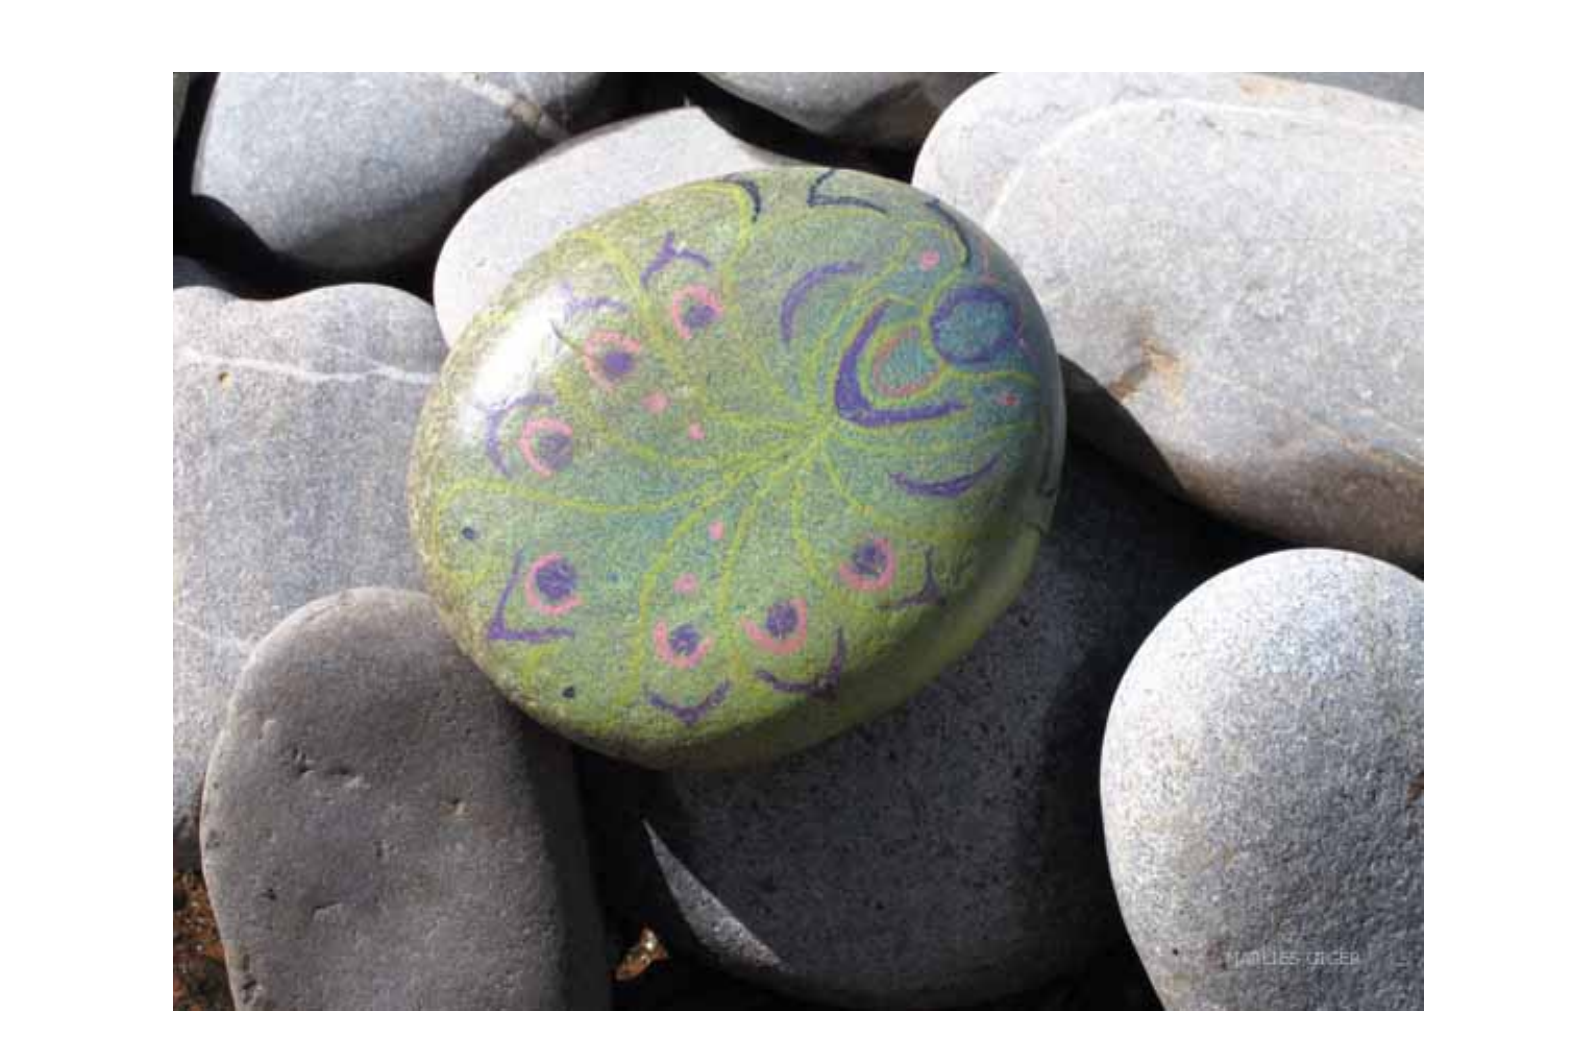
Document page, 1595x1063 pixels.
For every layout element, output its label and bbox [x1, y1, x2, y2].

picture [173, 72, 1424, 1011]
